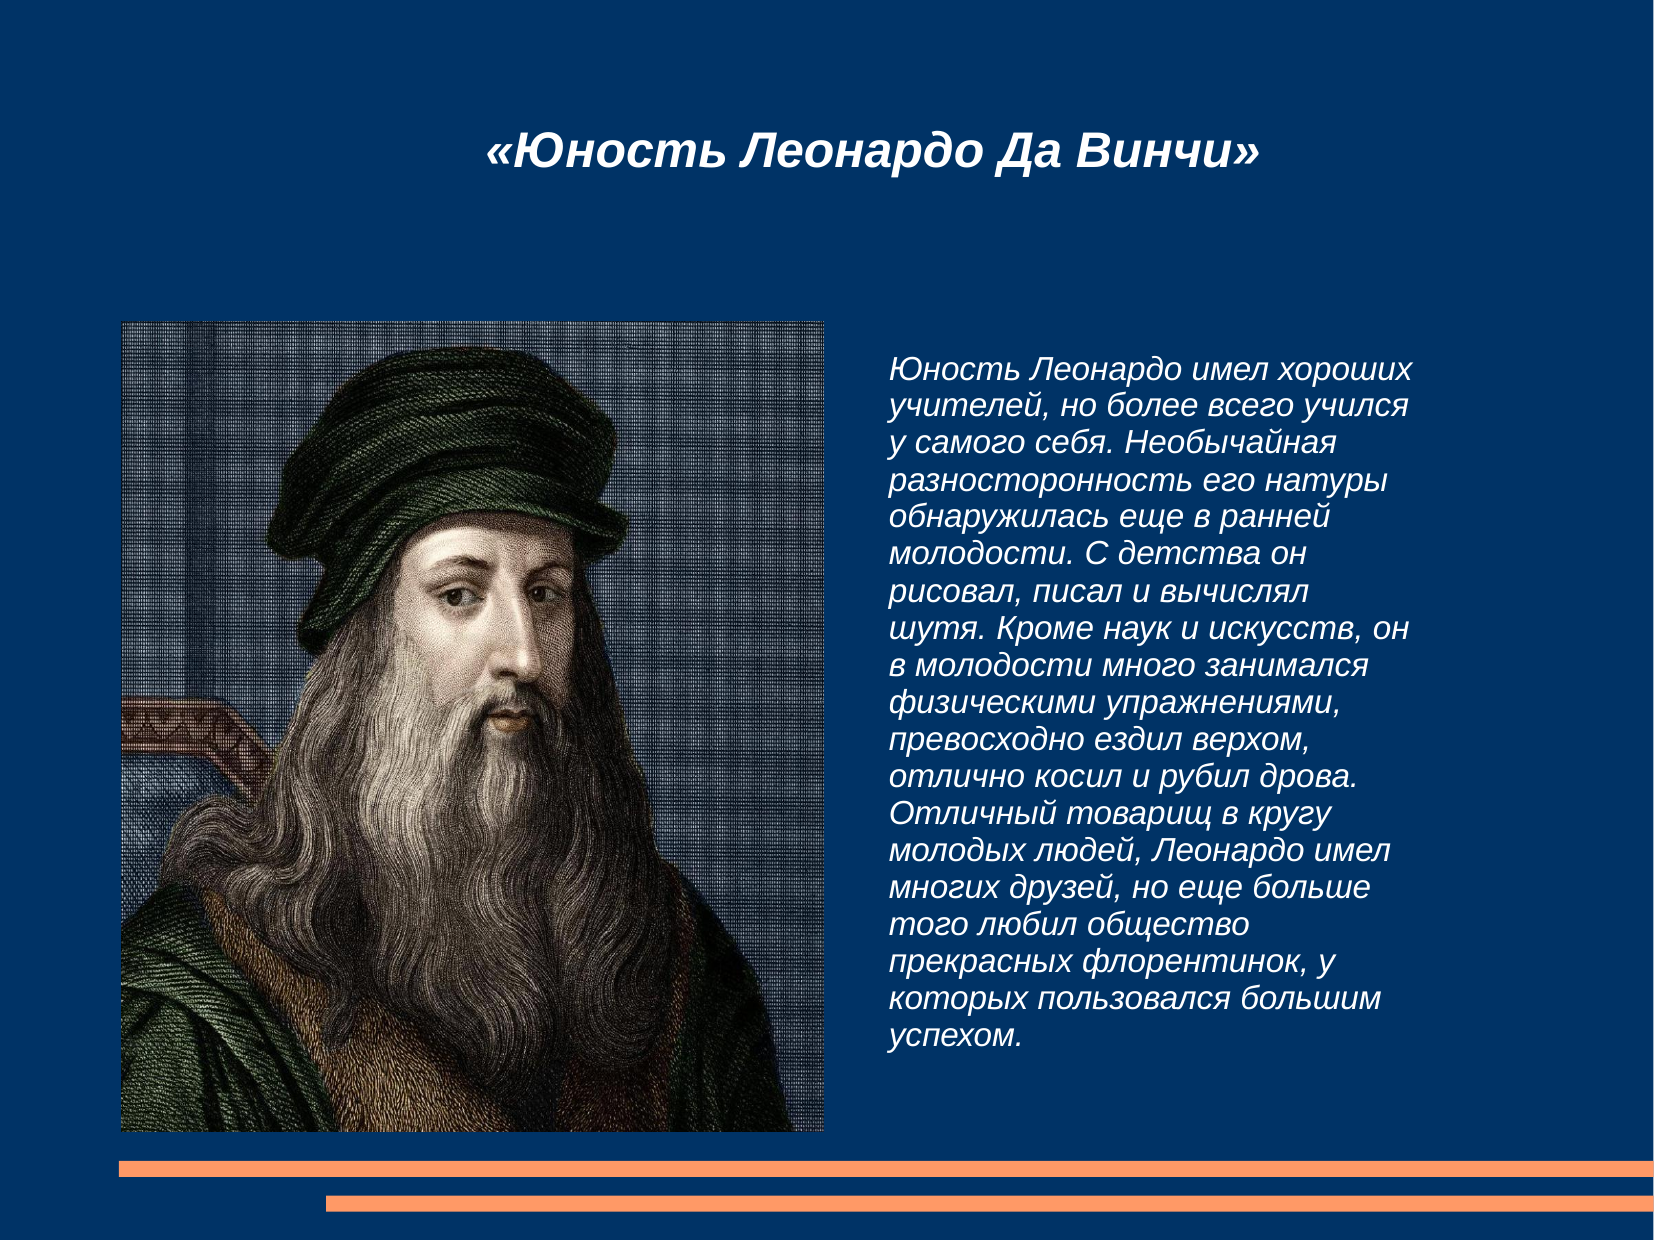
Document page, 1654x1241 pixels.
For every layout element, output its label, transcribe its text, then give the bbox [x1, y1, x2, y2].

text_box Юность Леонардо имел хороших учителей, но более всего учился у самого себя. Необычайная разносторонность его натуры обнаружилась еще в ранней молодости. С детства он рисовал, писал и вычислял шутя. Кроме наук и искусств, он в молодости много занимался физическими упражнениями, превосходно ездил верхом, отлично косил и рубил дрова. Отличный товарищ в кругу молодых людей, Леонардо имел многих друзей, но еще больше того любил общество прекрасных флорентинок, у которых пользовался большим успехом. [874, 342, 1430, 1103]
picture [121, 321, 824, 1132]
title «Юность Леонардо Да Винчи» [121, 46, 1534, 254]
